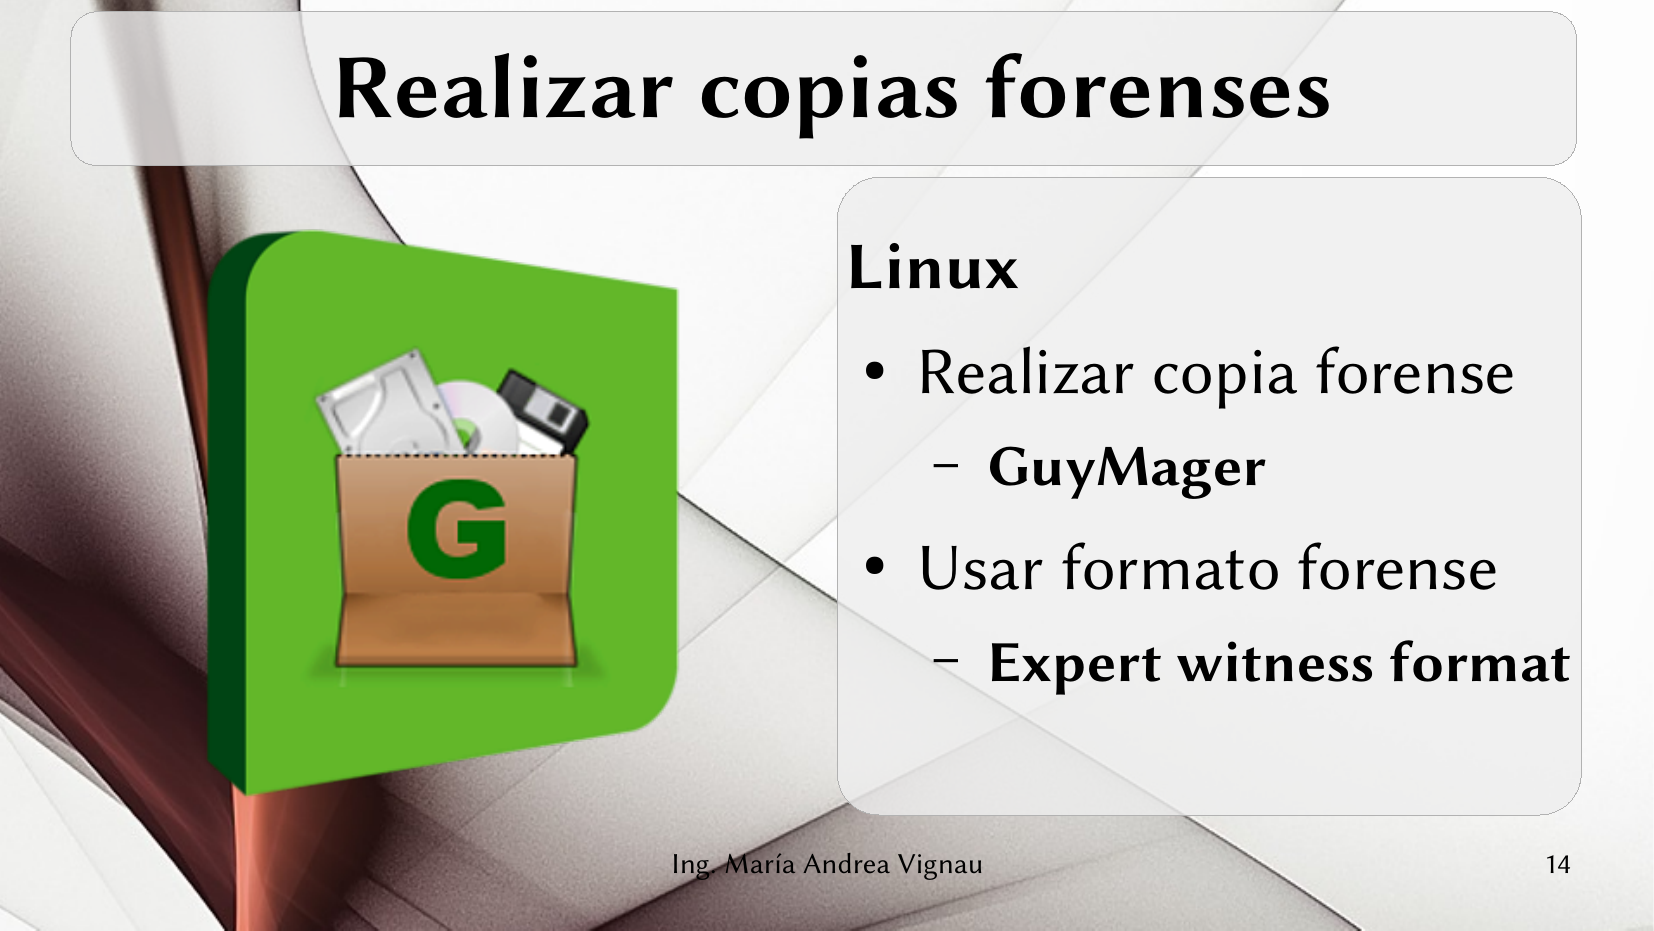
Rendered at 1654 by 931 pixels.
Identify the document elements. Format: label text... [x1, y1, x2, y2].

list Linux Realizar copia forense GuyMager Usar formato forense Expert witness format [845, 228, 1572, 804]
title Realizar copias forenses [82, 10, 1583, 166]
picture [0, 0, 1654, 931]
